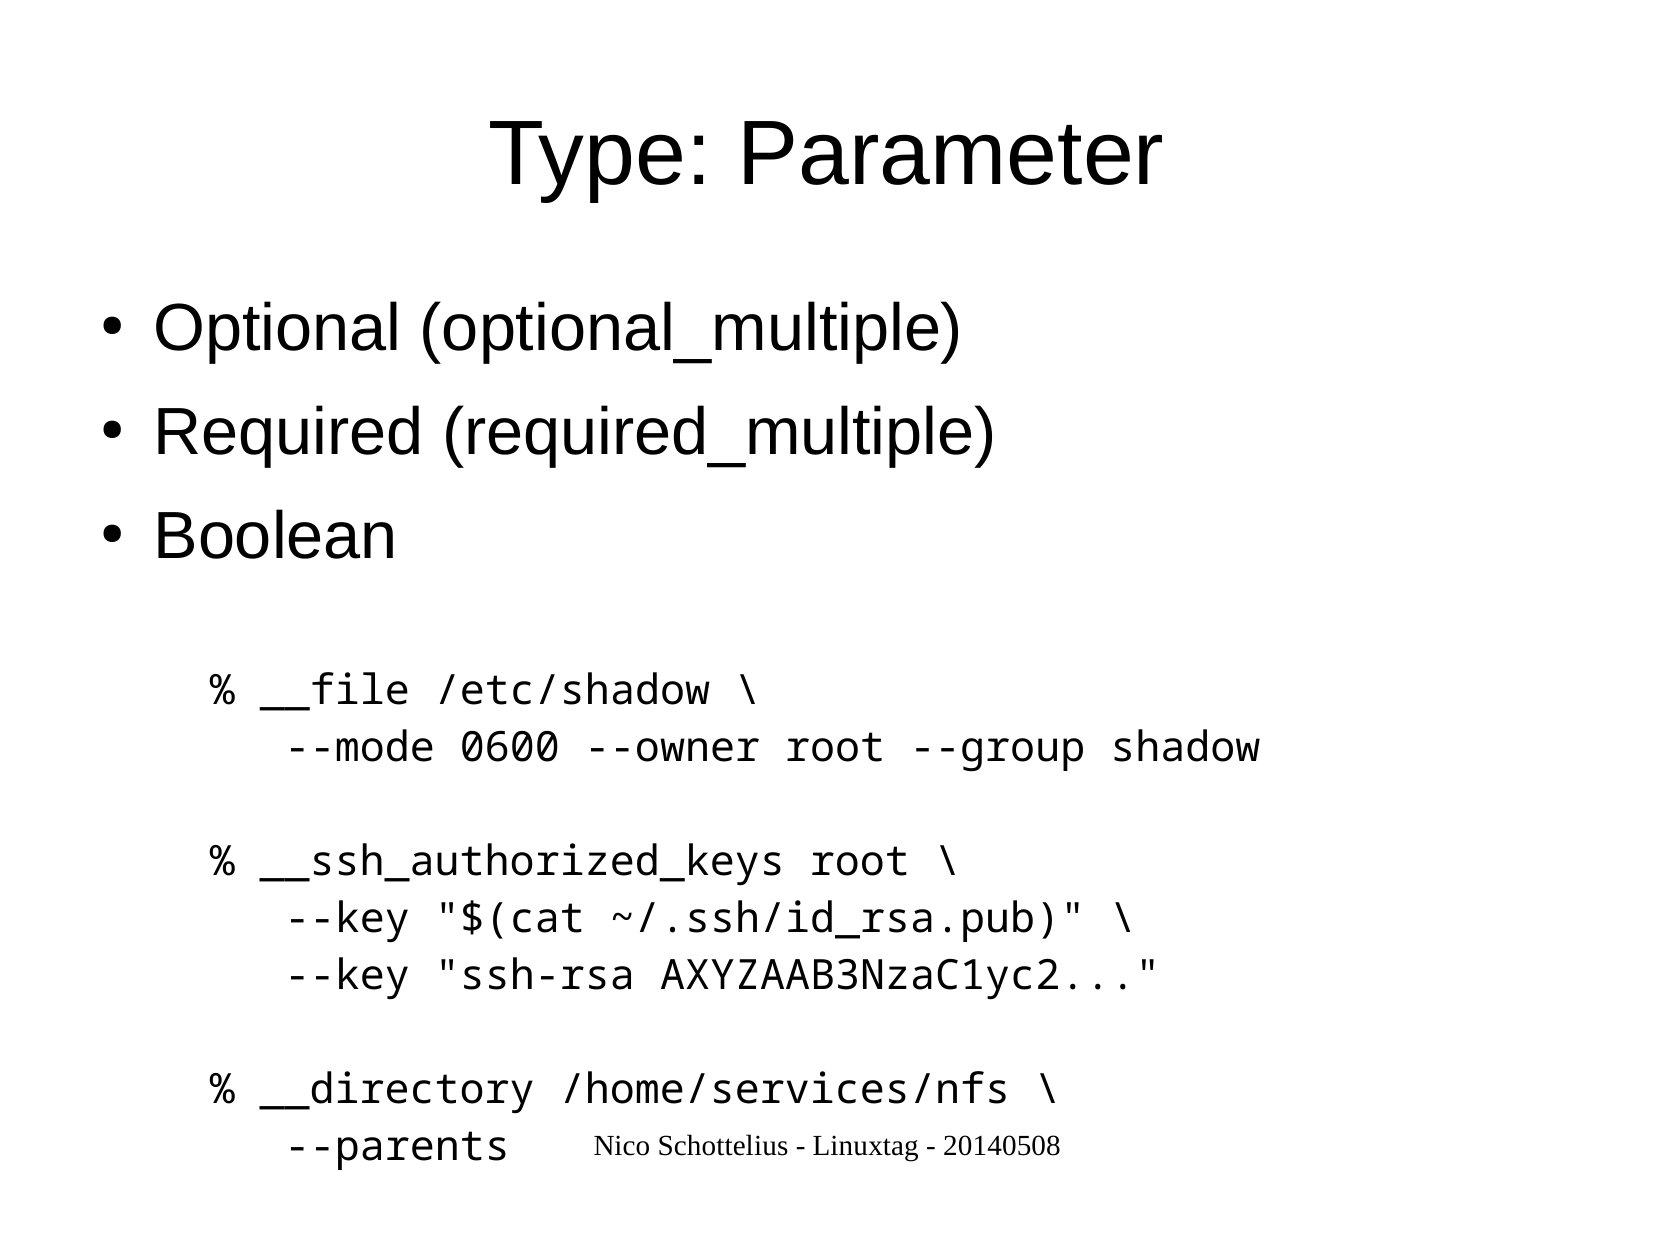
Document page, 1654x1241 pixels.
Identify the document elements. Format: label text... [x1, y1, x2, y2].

text_box % __file /etc/shadow \ --mode 0600 --owner root --group shadow % __ssh_authorized_keys root \ --key "$(cat ~/.ssh/id_rsa.pub)" \ --key "ssh-rsa AXYZAAB3NzaC1yc2..." % __directory /home/services/nfs \ --parents [194, 652, 1470, 1241]
title Type: Parameter [82, 49, 1571, 257]
list Optional (optional_multiple) Required (required_multiple) Boolean [82, 290, 1538, 630]
